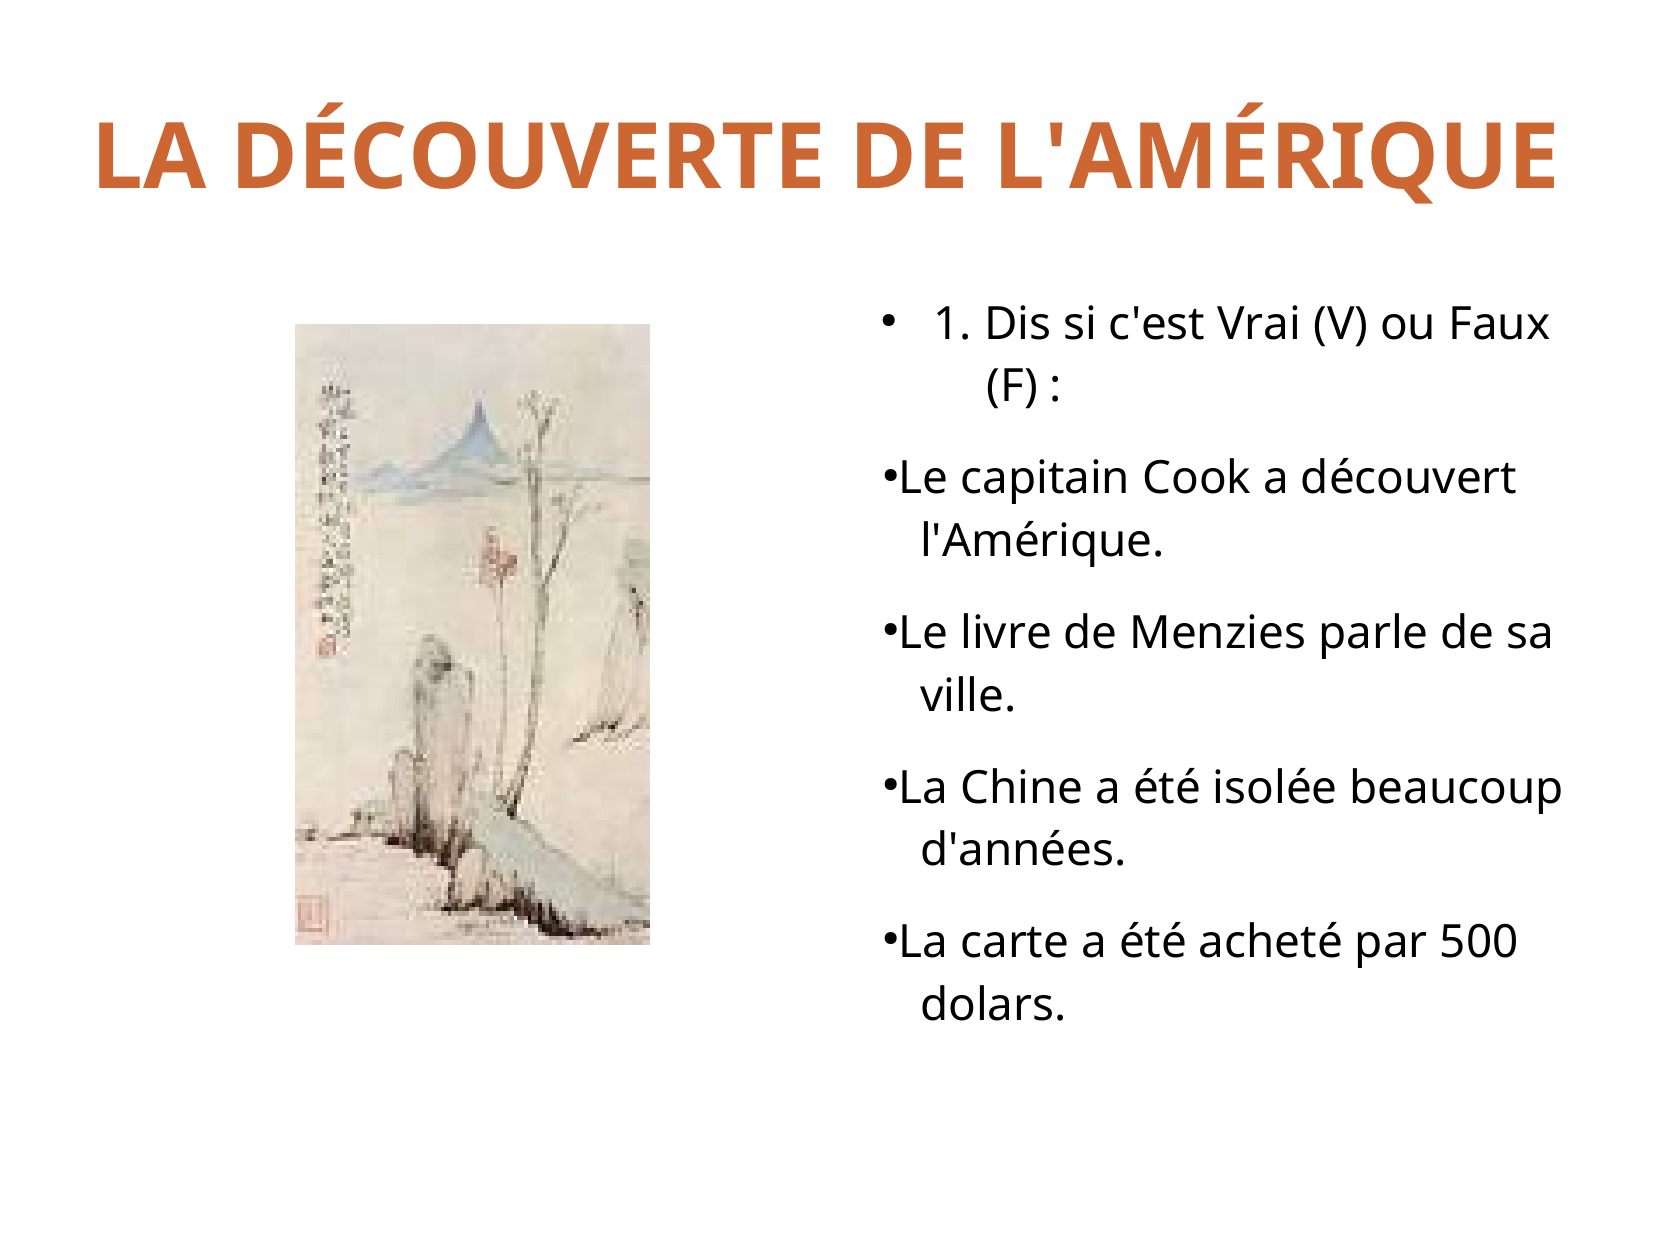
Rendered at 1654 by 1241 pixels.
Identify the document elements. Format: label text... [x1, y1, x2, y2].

picture [295, 324, 650, 945]
title LA DÉCOUVERTE DE L'AMÉRIQUE [82, 41, 1571, 265]
list 1. Dis si c'est Vrai (V) ou Faux (F) : Le capitain Cook a découvert l'Amérique. Le livre de Menzies parle de sa ville. La Chine a été isolée beaucoup d'années. La carte a été acheté par 500 dolars. [845, 290, 1572, 1034]
